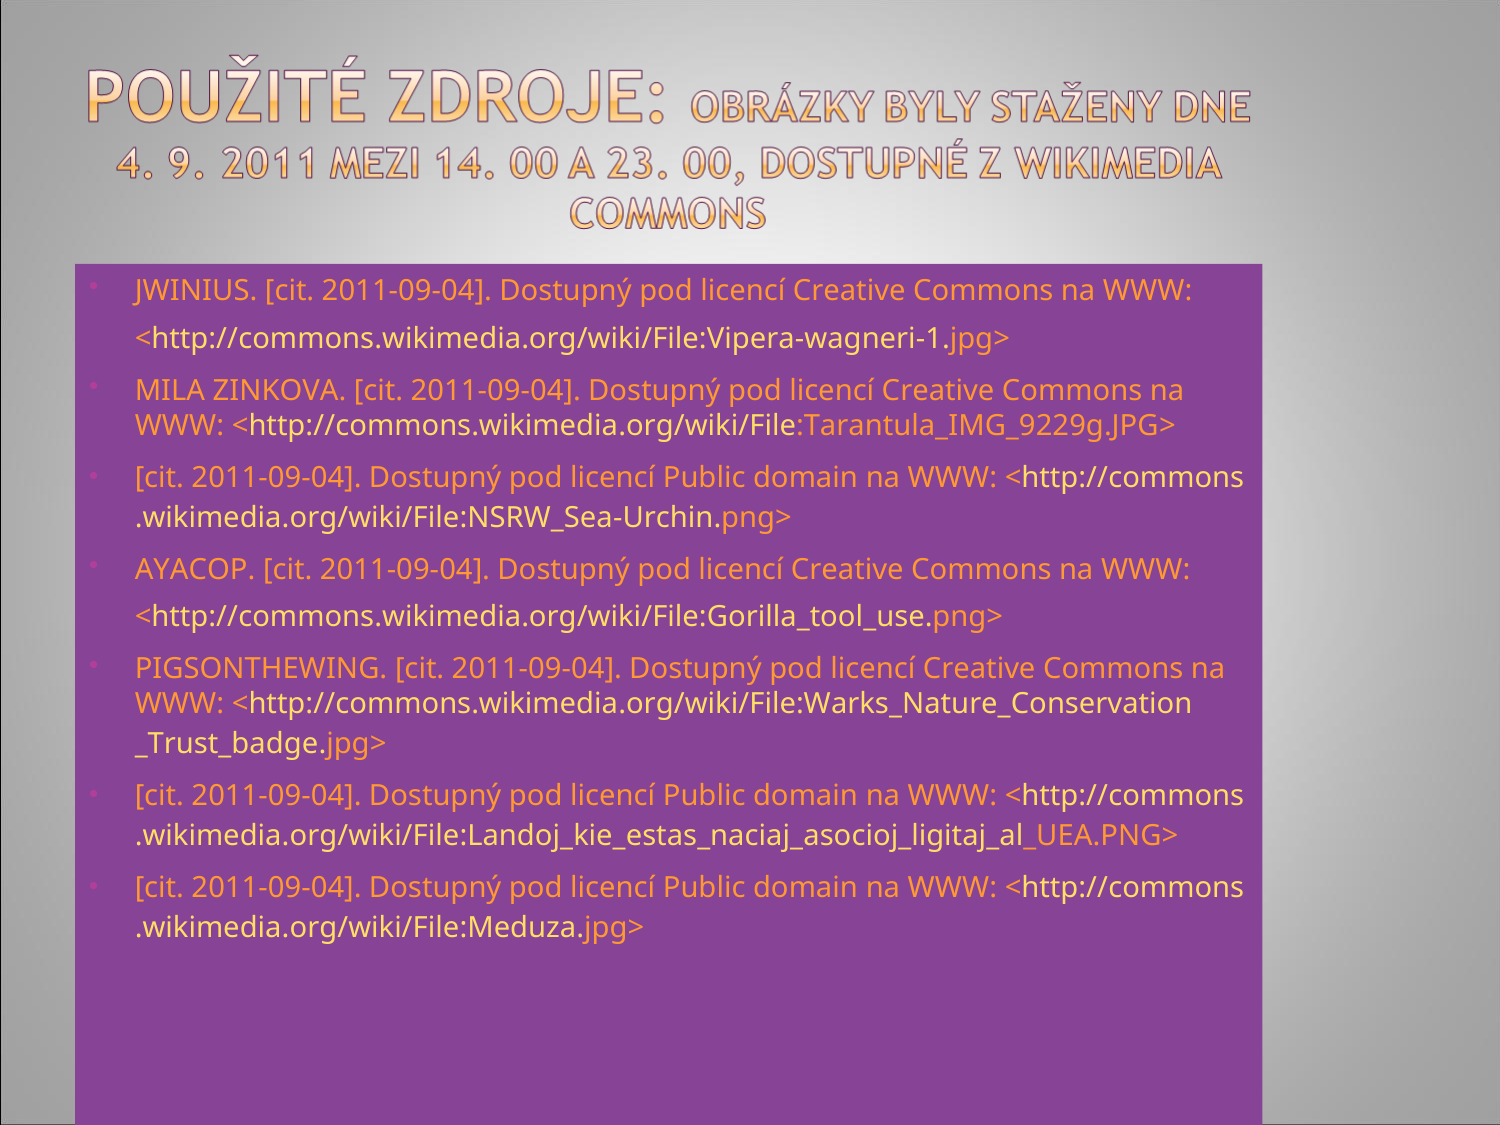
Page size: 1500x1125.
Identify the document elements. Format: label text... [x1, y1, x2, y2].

text_box [41, 30, 1290, 239]
picture [0, 0, 1500, 1125]
list JWINIUS. [cit. 2011-09-04]. Dostupný pod licencí Creative Commons na WWW: <http://commons.wikimedia.org/wiki/File:Vipera-wagneri-1.jpg> MILA ZINKOVA. [cit. 2011-09-04]. Dostupný pod licencí Creative Commons na WWW: <http://commons.wikimedia.org/wiki/File:Tarantula_IMG_9229g.JPG> [cit. 2011-09-04]. Dostupný pod licencí Public domain na WWW: <http://commons.wikimedia.org/wiki/File:NSRW_Sea-Urchin.png> AYACOP. [cit. 2011-09-04]. Dostupný pod licencí Creative Commons na WWW: <http://commons.wikimedia.org/wiki/File:Gorilla_tool_use.png> PIGSONTHEWING. [cit. 2011-09-04]. Dostupný pod licencí Creative Commons na WWW: <http://commons.wikimedia.org/wiki/File:Warks_Nature_Conservation_Trust_badge.jpg> [cit. 2011-09-04]. Dostupný pod licencí Public domain na WWW: <http://commons.wikimedia.org/wiki/File:Landoj_kie_estas_naciaj_asocioj_ligitaj_al_UEA.PNG> [cit. 2011-09-04]. Dostupný pod licencí Public domain na WWW: <http://commons.wikimedia.org/wiki/File:Meduza.jpg> [75, 263, 1263, 1125]
